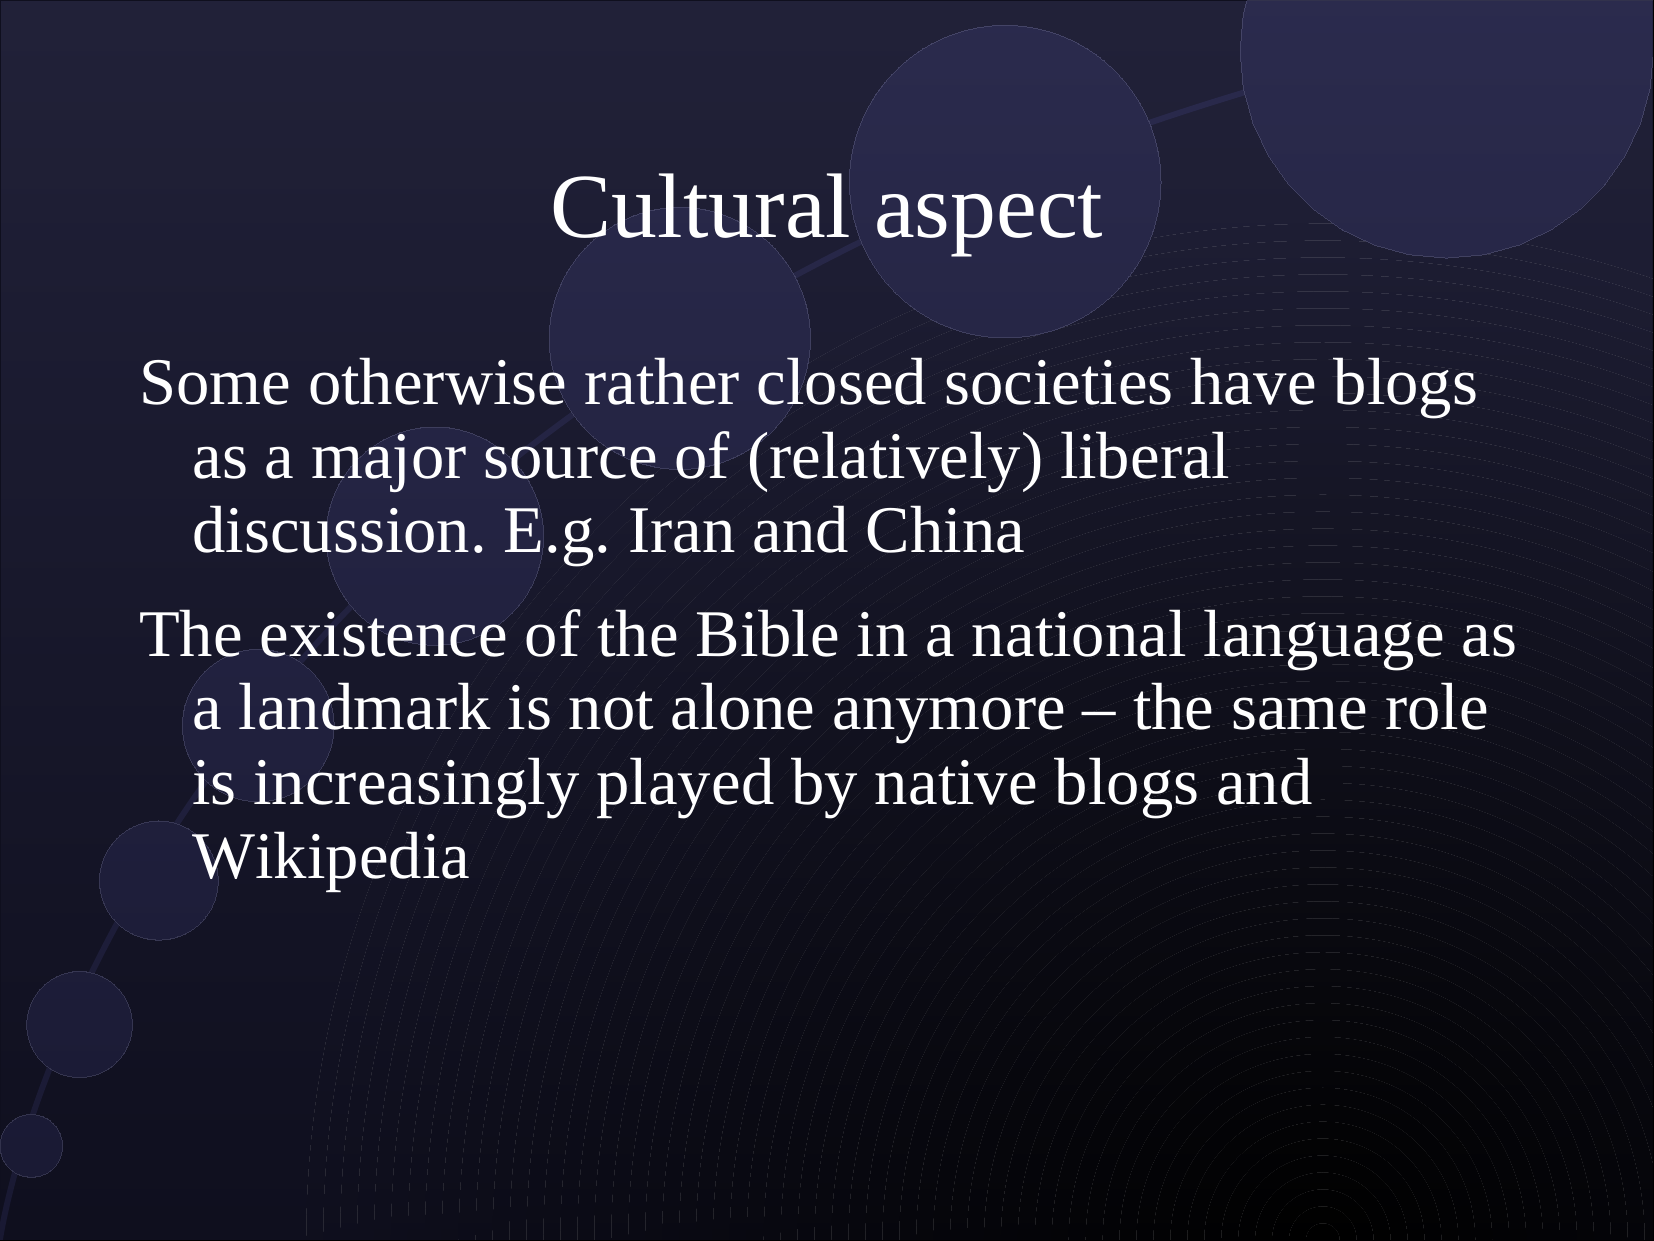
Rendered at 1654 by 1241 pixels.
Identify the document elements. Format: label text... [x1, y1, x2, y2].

list Some otherwise rather closed societies have blogs as a major source of (relatively) liberal discussion. E.g. Iran and China The existence of the Bible in a national language as a landmark is not alone anymore – the same role is increasingly played by native blogs and Wikipedia [121, 344, 1534, 1127]
title Cultural aspect [121, 102, 1534, 311]
